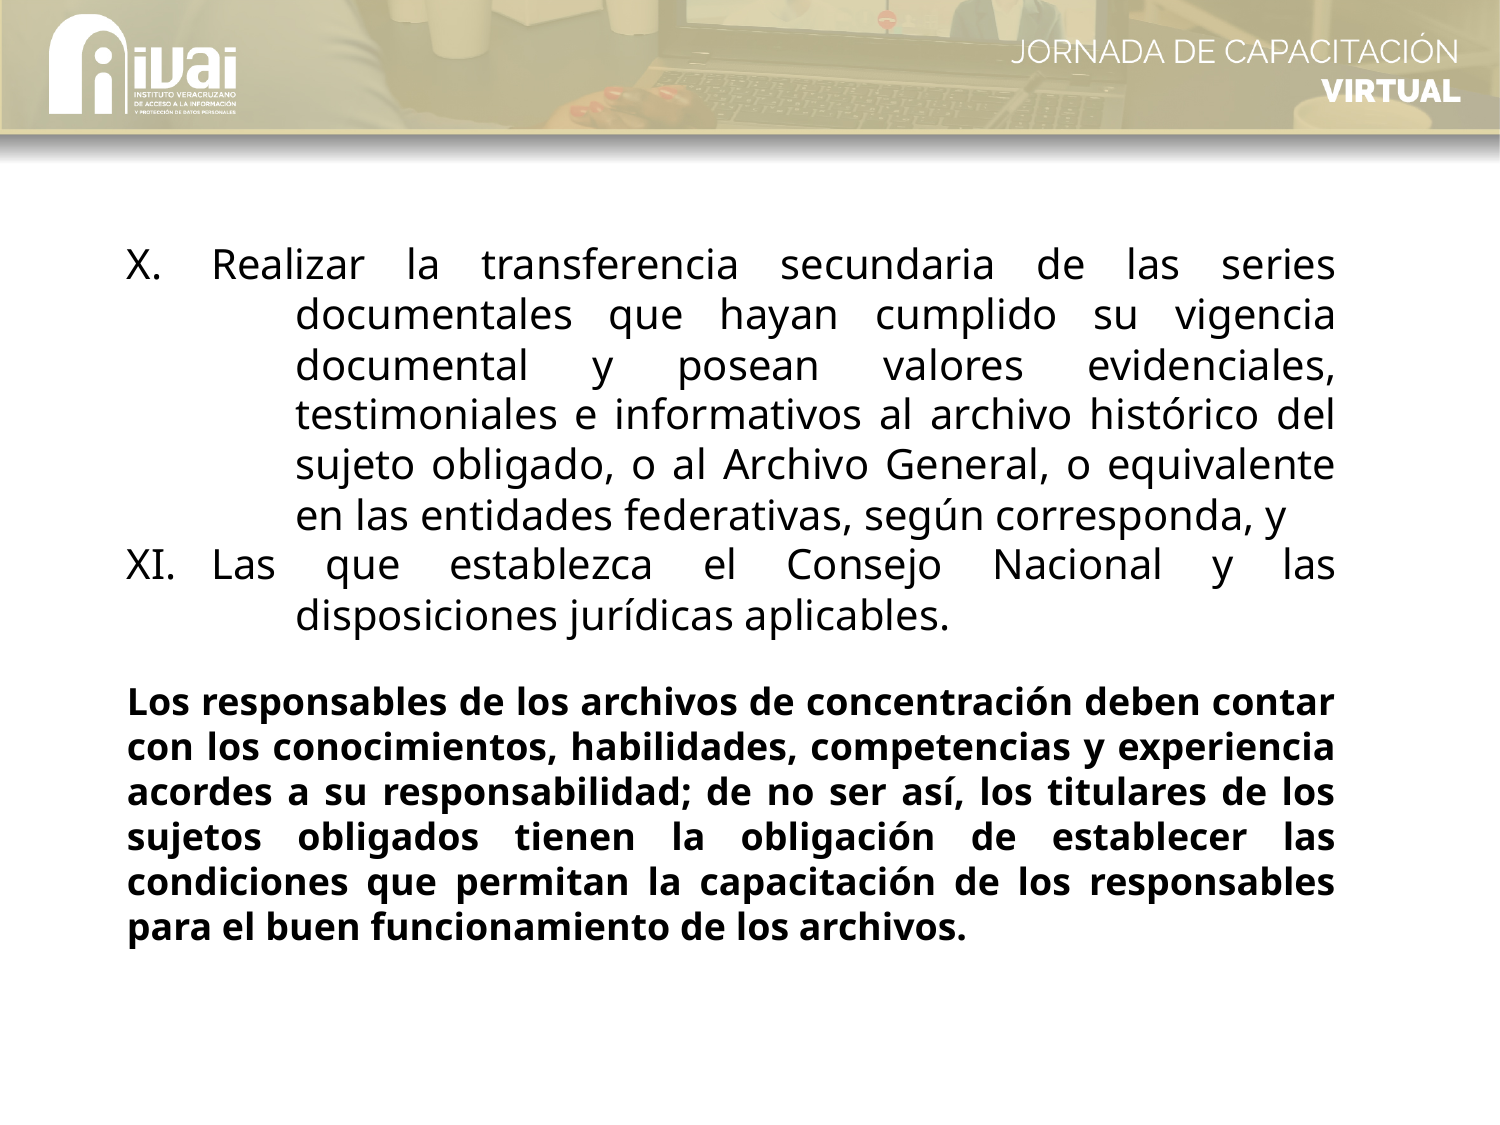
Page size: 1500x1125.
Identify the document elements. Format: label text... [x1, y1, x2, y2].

text_box Realizar la transferencia secundaria de las series documentales que hayan cumplido su vigencia documental y posean valores evidenciales, testimoniales e informativos al archivo histórico del sujeto obligado, o al Archivo General, o equivalente en las entidades federativas, según corresponda, y Las que establezca el Consejo Nacional y las disposiciones jurídicas aplicables. Los responsables de los archivos de concentración deben contar con los conocimientos, habilidades, competencias y experiencia acordes a su responsabilidad; de no ser así, los titulares de los sujetos obligados tienen la obligación de establecer las condiciones que permitan la capacitación de los responsables para el buen funcionamiento de los archivos. [112, 181, 1358, 956]
